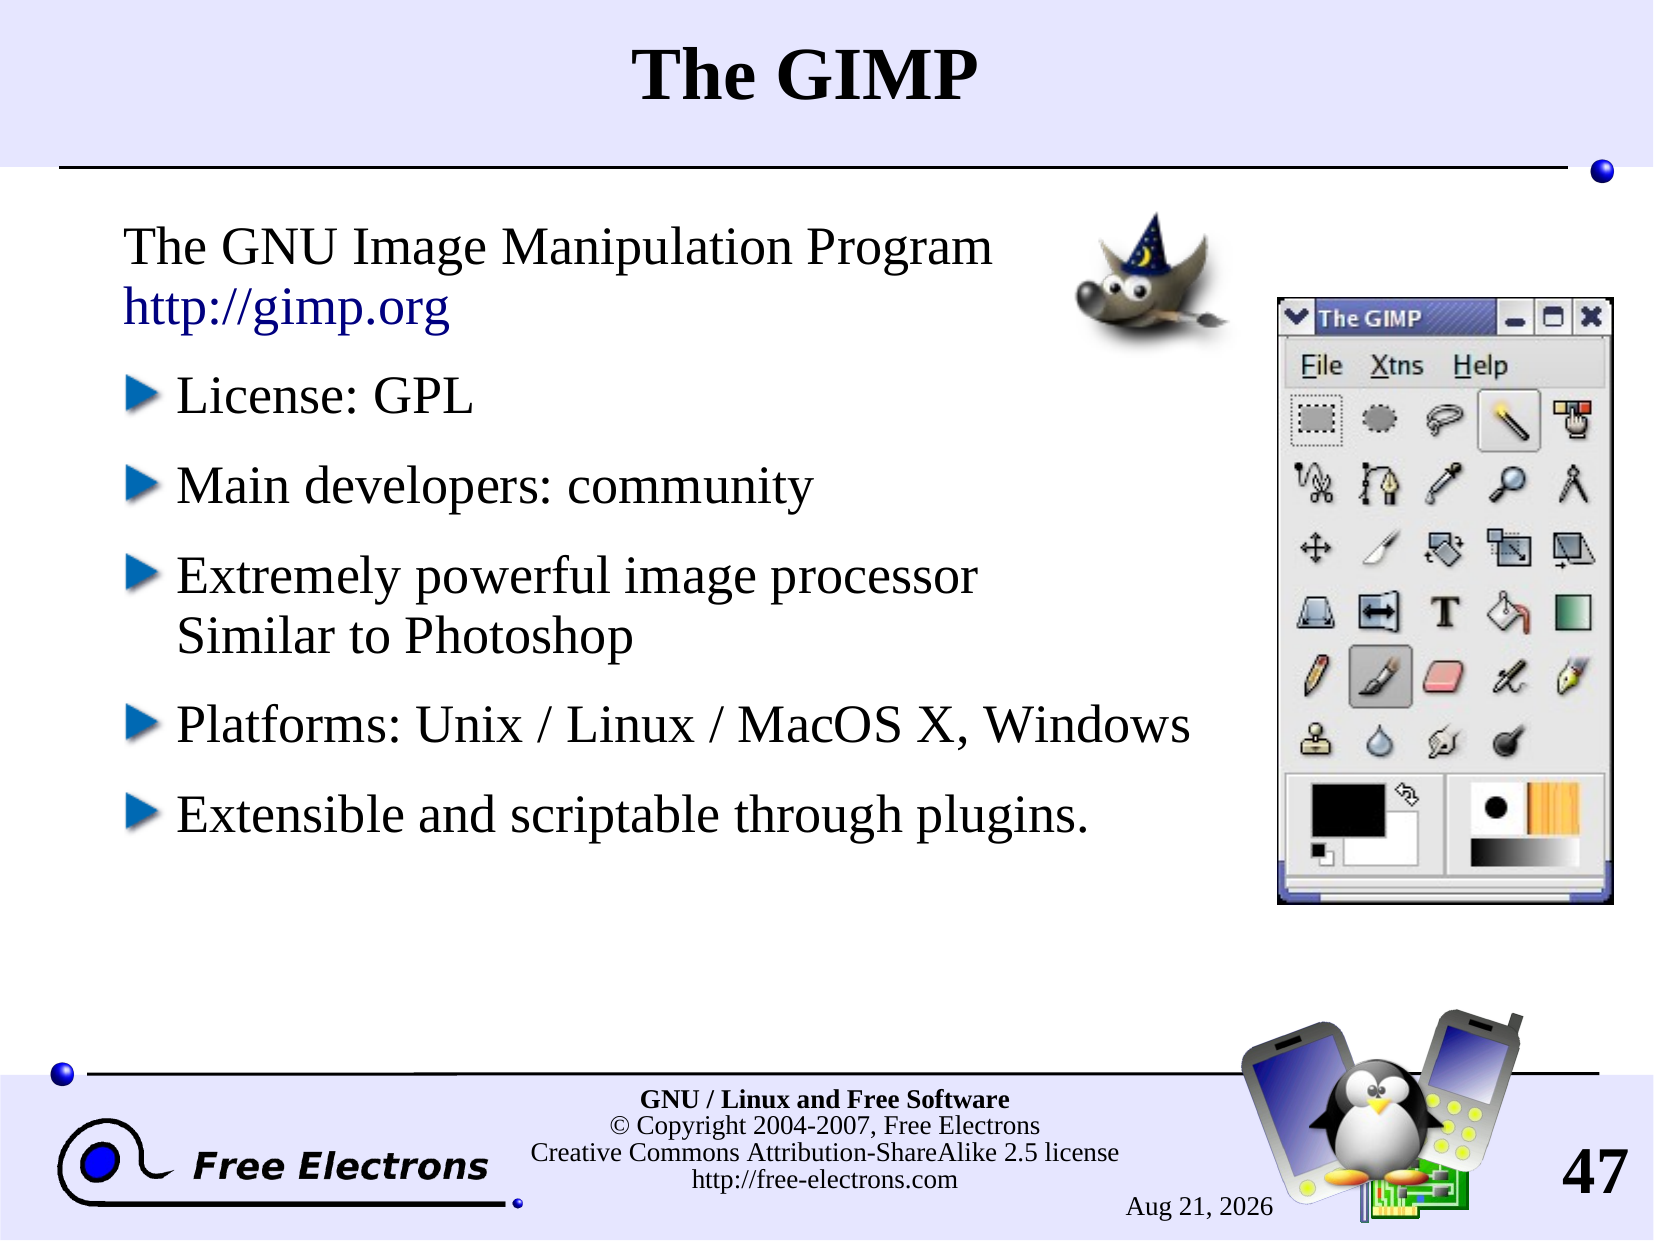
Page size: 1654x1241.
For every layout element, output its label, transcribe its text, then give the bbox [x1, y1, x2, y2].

picture [50, 1107, 527, 1216]
picture [1231, 983, 1538, 1241]
picture [1277, 297, 1614, 906]
list The GNU Image Manipulation Program http://gimp.org License: GPL Main developers: community Extremely powerful image processor Similar to Photoshop Platforms: Unix / Linux / MacOS X, Windows Extensible and scriptable through plugins. [105, 216, 1236, 1066]
picture [1067, 206, 1241, 358]
title The GIMP [60, 25, 1551, 124]
